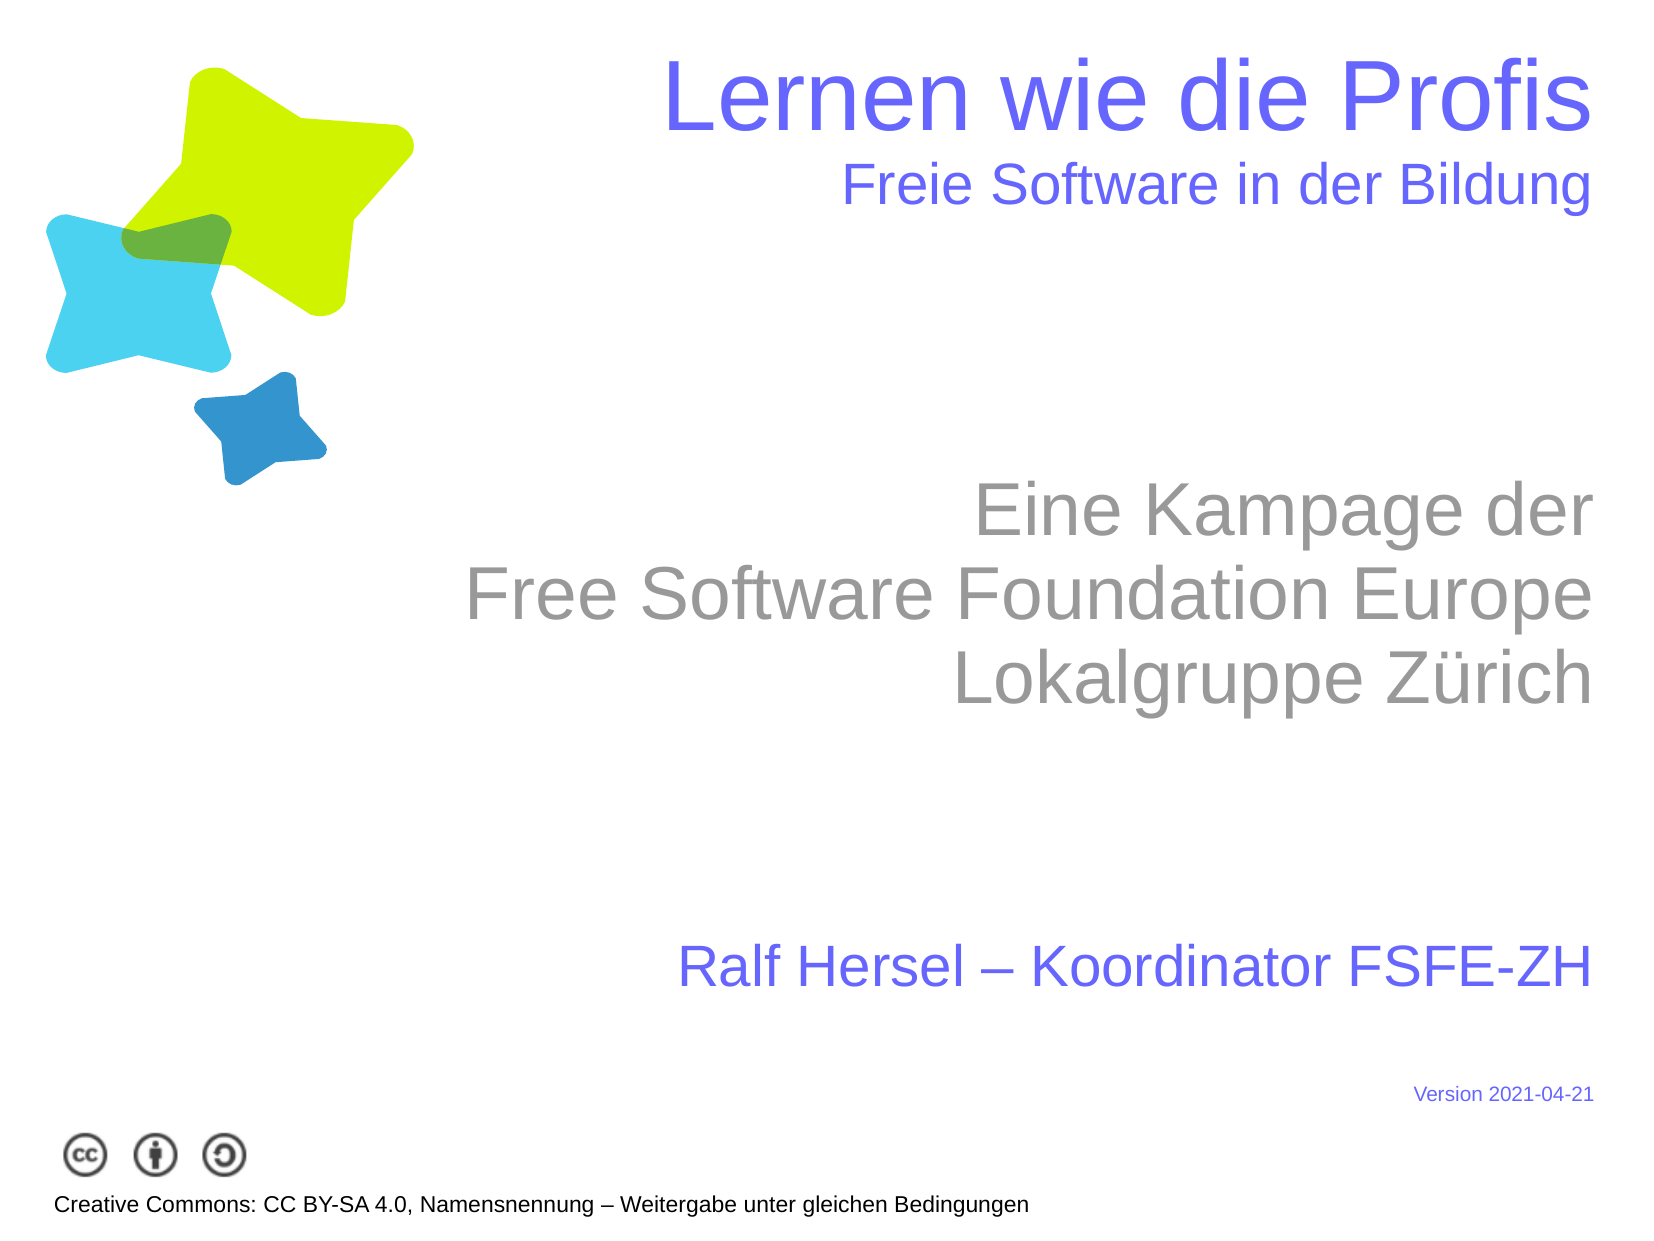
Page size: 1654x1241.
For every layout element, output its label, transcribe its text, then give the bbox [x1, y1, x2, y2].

picture [59, 1127, 259, 1185]
subtitle Lernen wie die Profis Freie Software in der Bildung Eine Kampage der Free Software Foundation Europe Lokalgruppe Zürich Ralf Hersel – Koordinator FSFE-ZH Version 2021-04-21 [106, 39, 1595, 1106]
text_box Creative Commons: CC BY-SA 4.0, Namensnennung – Weitergabe unter gleichen Bedingungen [39, 1184, 1619, 1230]
